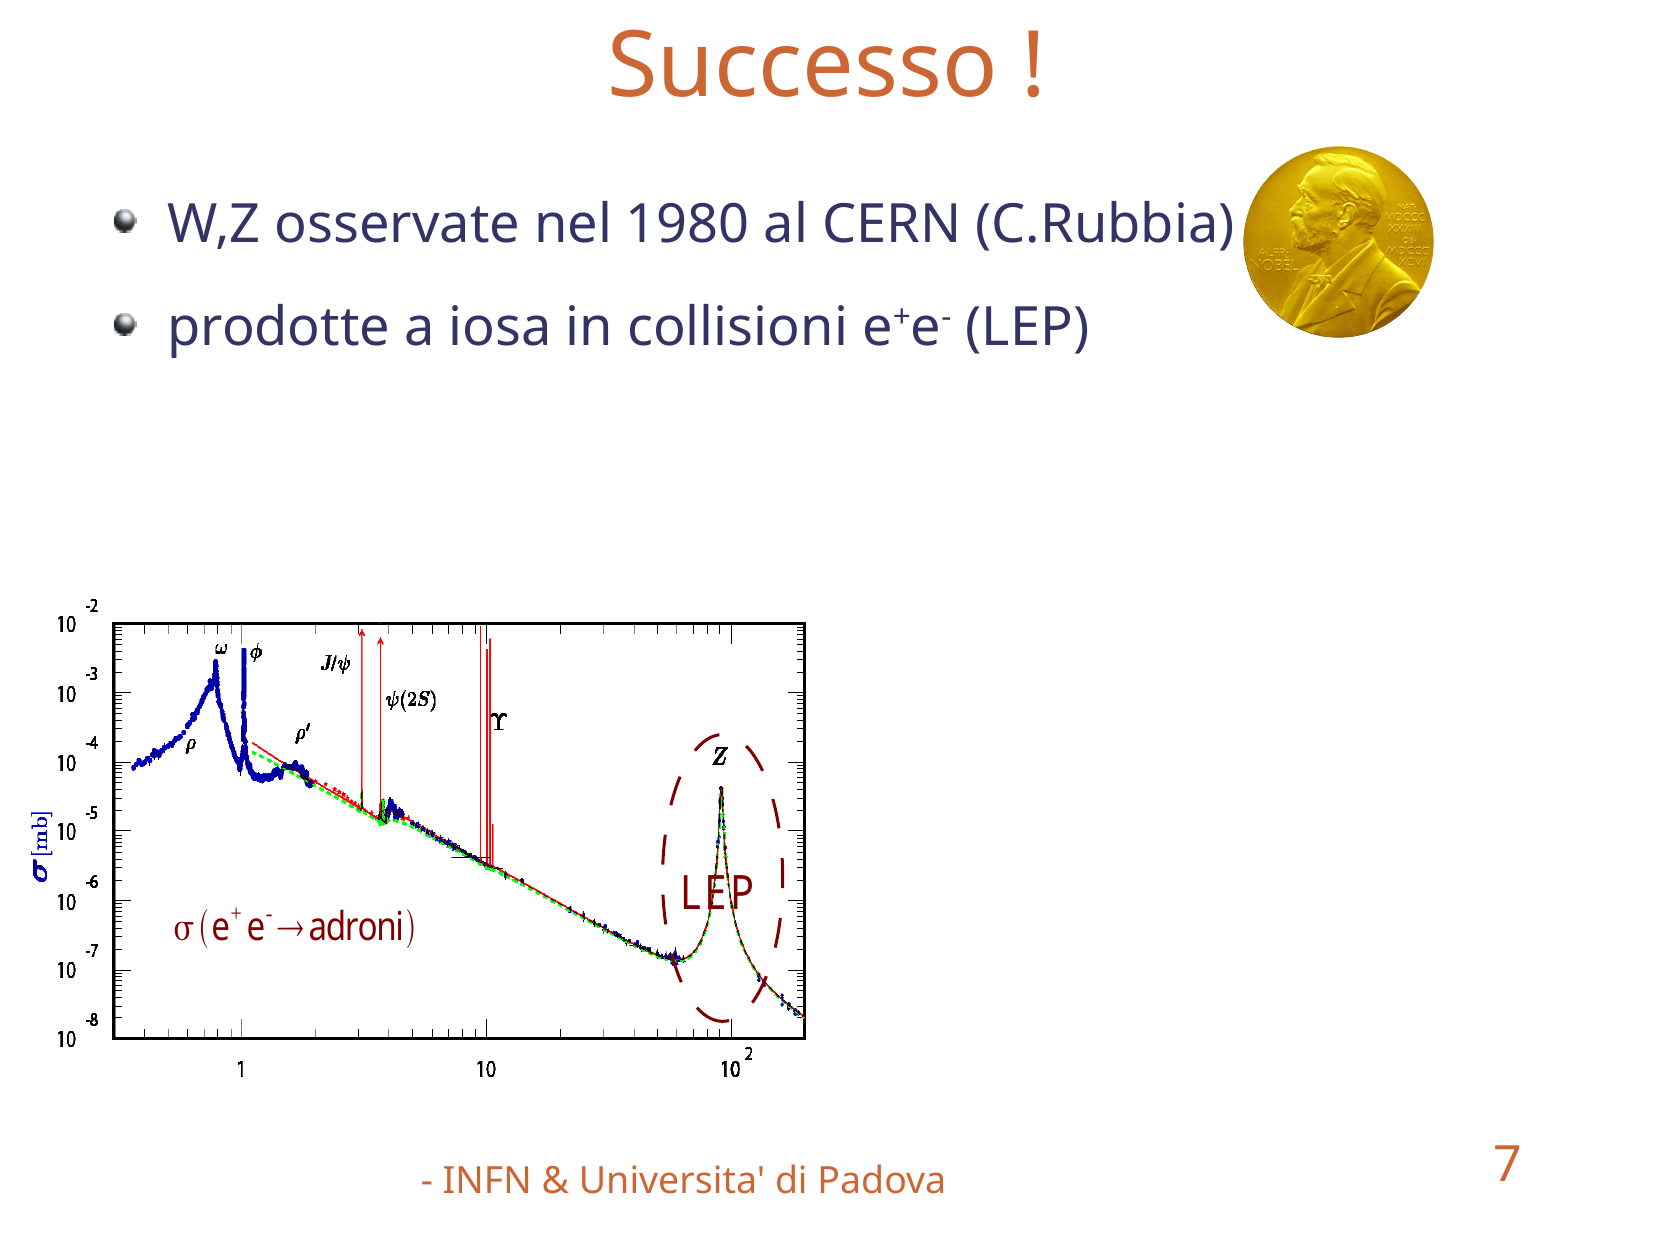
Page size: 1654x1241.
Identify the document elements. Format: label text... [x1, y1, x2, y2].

chart [674, 865, 763, 939]
chart [167, 899, 421, 965]
title Successo ! [41, 0, 1613, 131]
list W,Z osservate nel 1980 al CERN (C.Rubbia) prodotte a iosa in collisioni e+e- (LEP) [96, 184, 1597, 595]
picture [11, 576, 855, 1092]
picture [1243, 146, 1434, 338]
